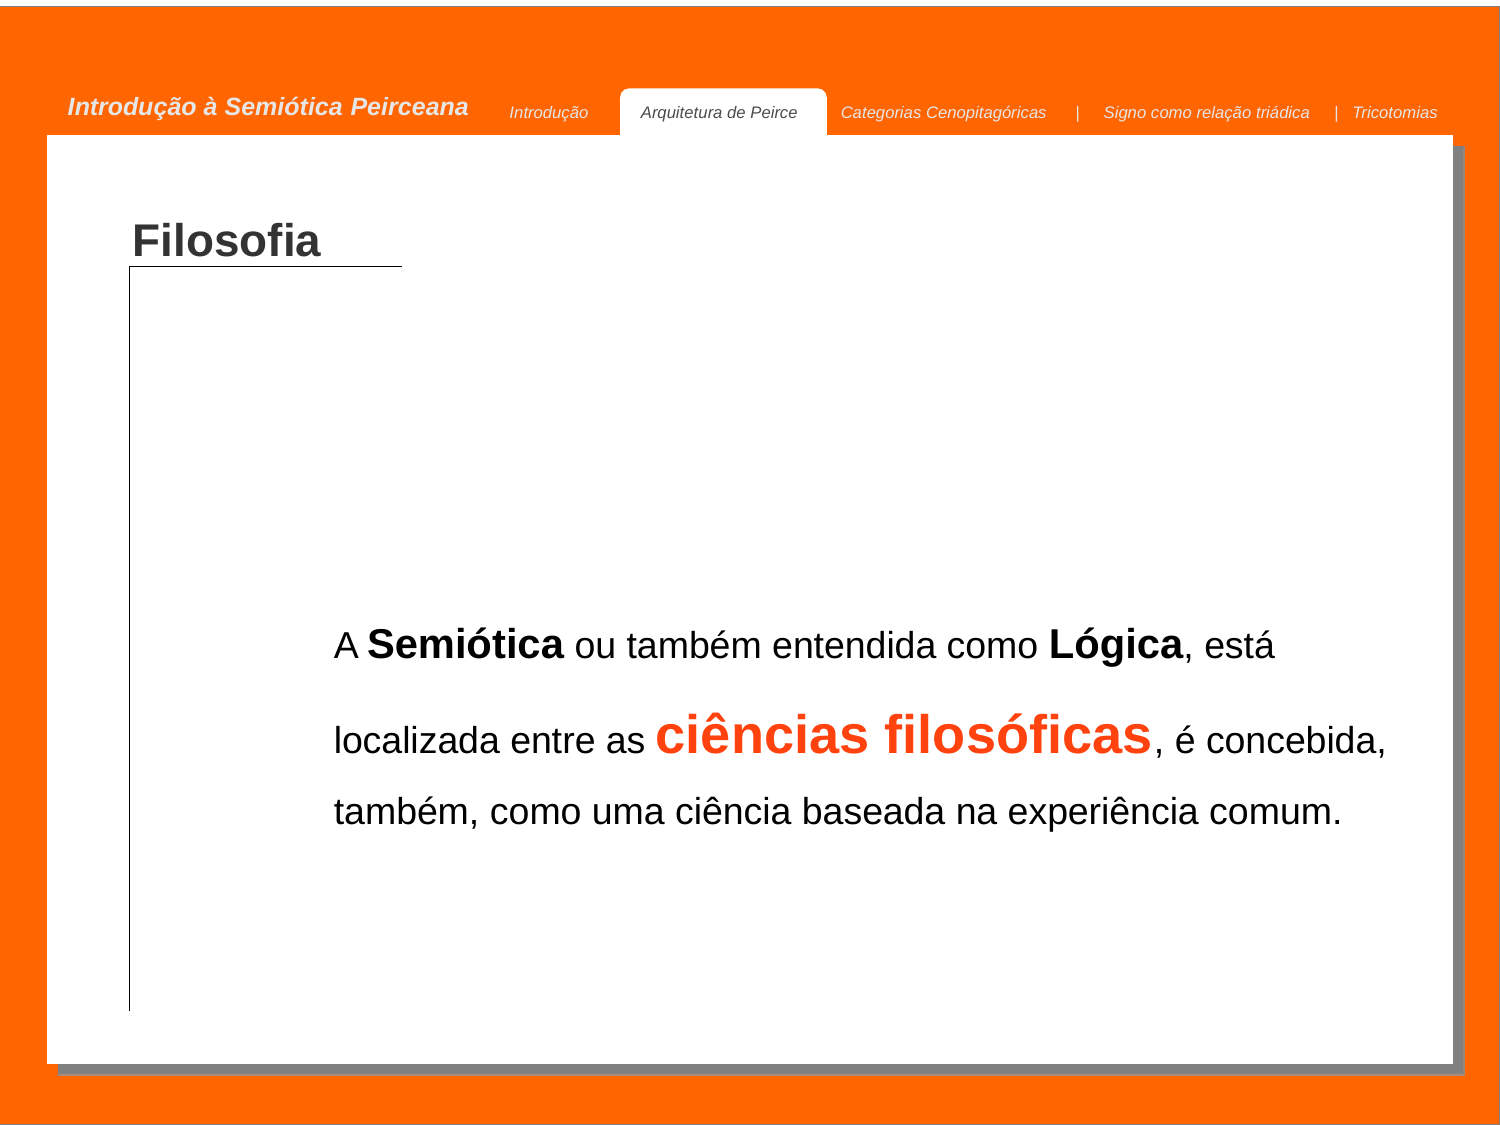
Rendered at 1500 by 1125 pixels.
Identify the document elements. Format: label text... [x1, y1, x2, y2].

text_box Filosofia [118, 207, 337, 276]
text_box Filosofia [130, 267, 337, 276]
text_box A Semiótica ou também entendida como Lógica, está localizada entre as ciências filosóficas, é concebida, também, como uma ciência baseada na experiência comum. [318, 584, 1418, 878]
